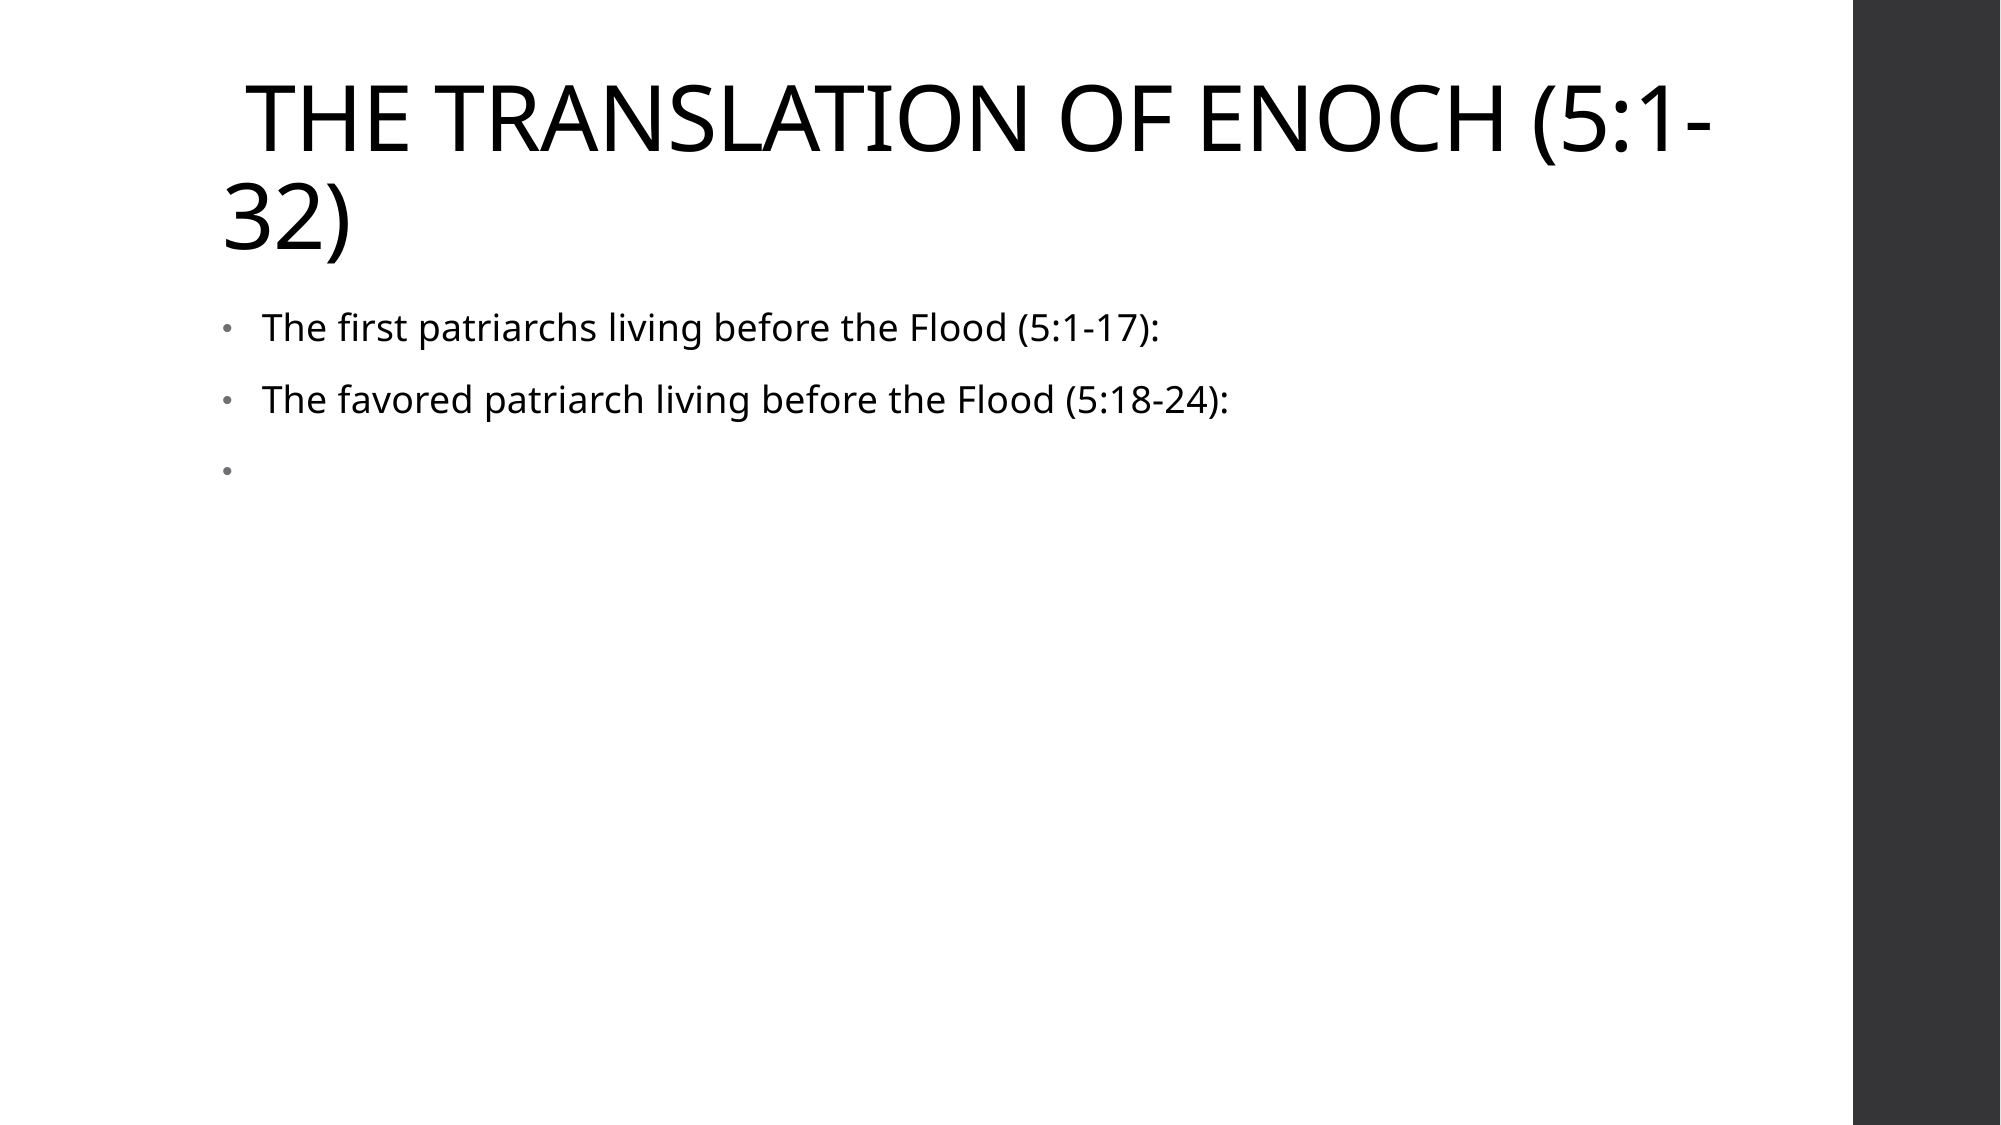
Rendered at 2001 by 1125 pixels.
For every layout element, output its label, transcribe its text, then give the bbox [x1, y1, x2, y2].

list The first patriarchs living before the Flood (5:1-17): The favored patriarch living before the Flood (5:18-24): [206, 299, 1617, 1014]
title THE TRANSLATION OF ENOCH (5:1-32) [206, 60, 1797, 278]
